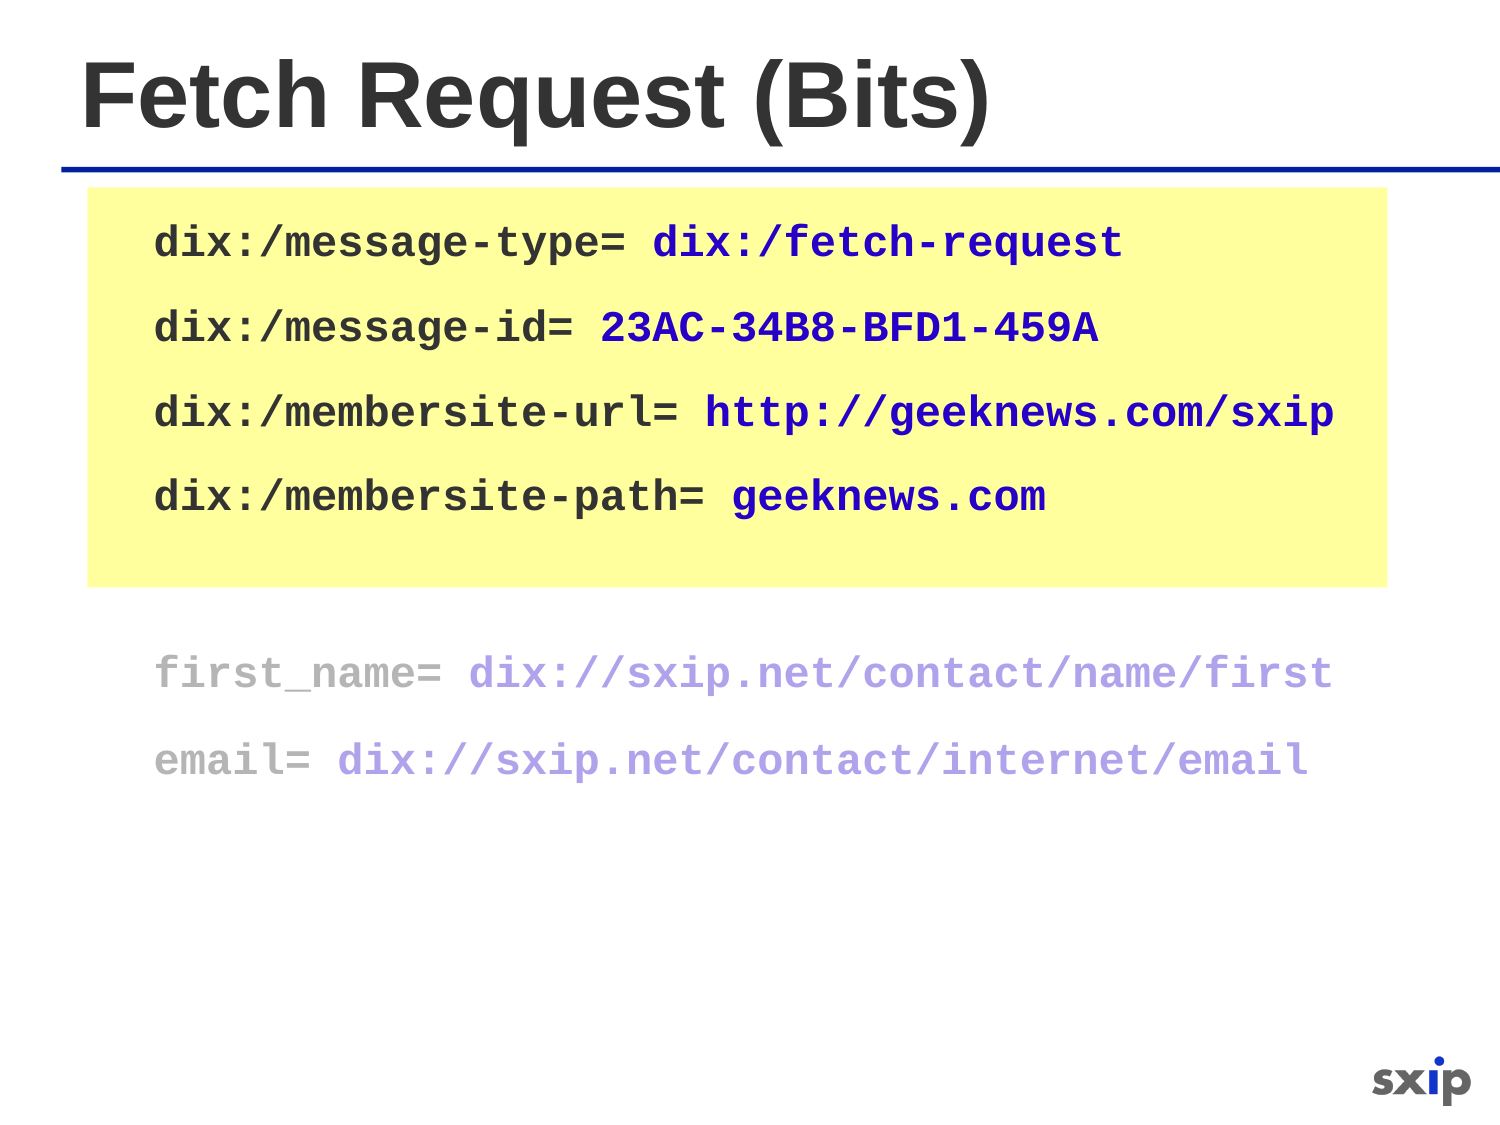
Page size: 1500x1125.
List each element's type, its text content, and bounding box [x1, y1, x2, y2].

text_box [87, 187, 1388, 588]
picture [1372, 1056, 1471, 1106]
title Fetch Request (Bits) [61, 21, 1495, 169]
list dix:/message-type= dix:/fetch-request dix:/message-id= 23AC-34B8-BFD1-459A dix:/membersite-url= http://geeknews.com/sxip dix:/membersite-path= geeknews.com first_name= dix://sxip.net/contact/name/first email= dix://sxip.net/contact/internet/email [117, 219, 1495, 1041]
text_box [125, 637, 1388, 825]
